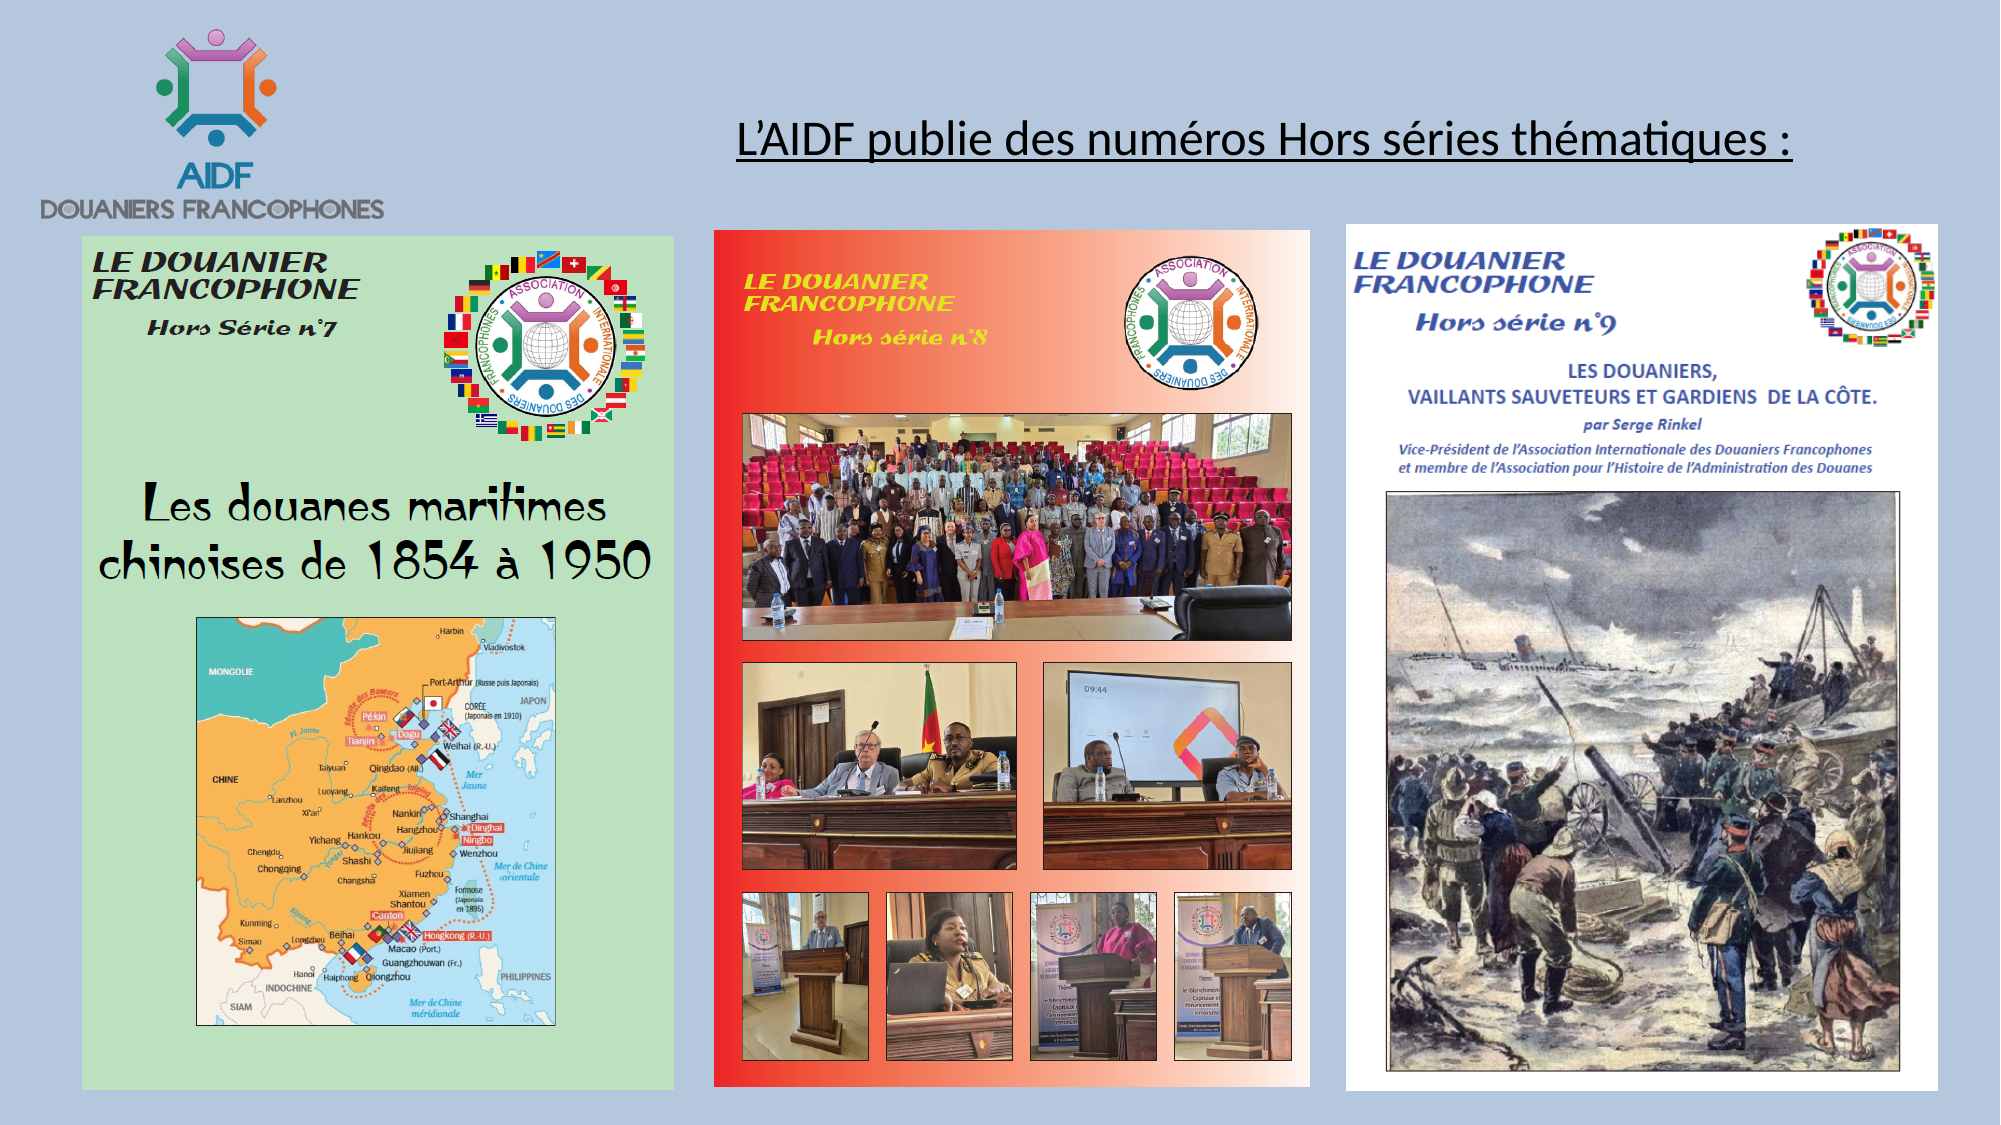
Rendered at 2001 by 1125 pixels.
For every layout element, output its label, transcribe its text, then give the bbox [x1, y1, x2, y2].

picture [82, 236, 674, 1090]
picture [714, 230, 1310, 1087]
subtitle L’AIDF publie des numéros Hors séries thématiques : [708, 112, 1821, 295]
picture [1346, 224, 1938, 1091]
picture [41, 29, 384, 219]
